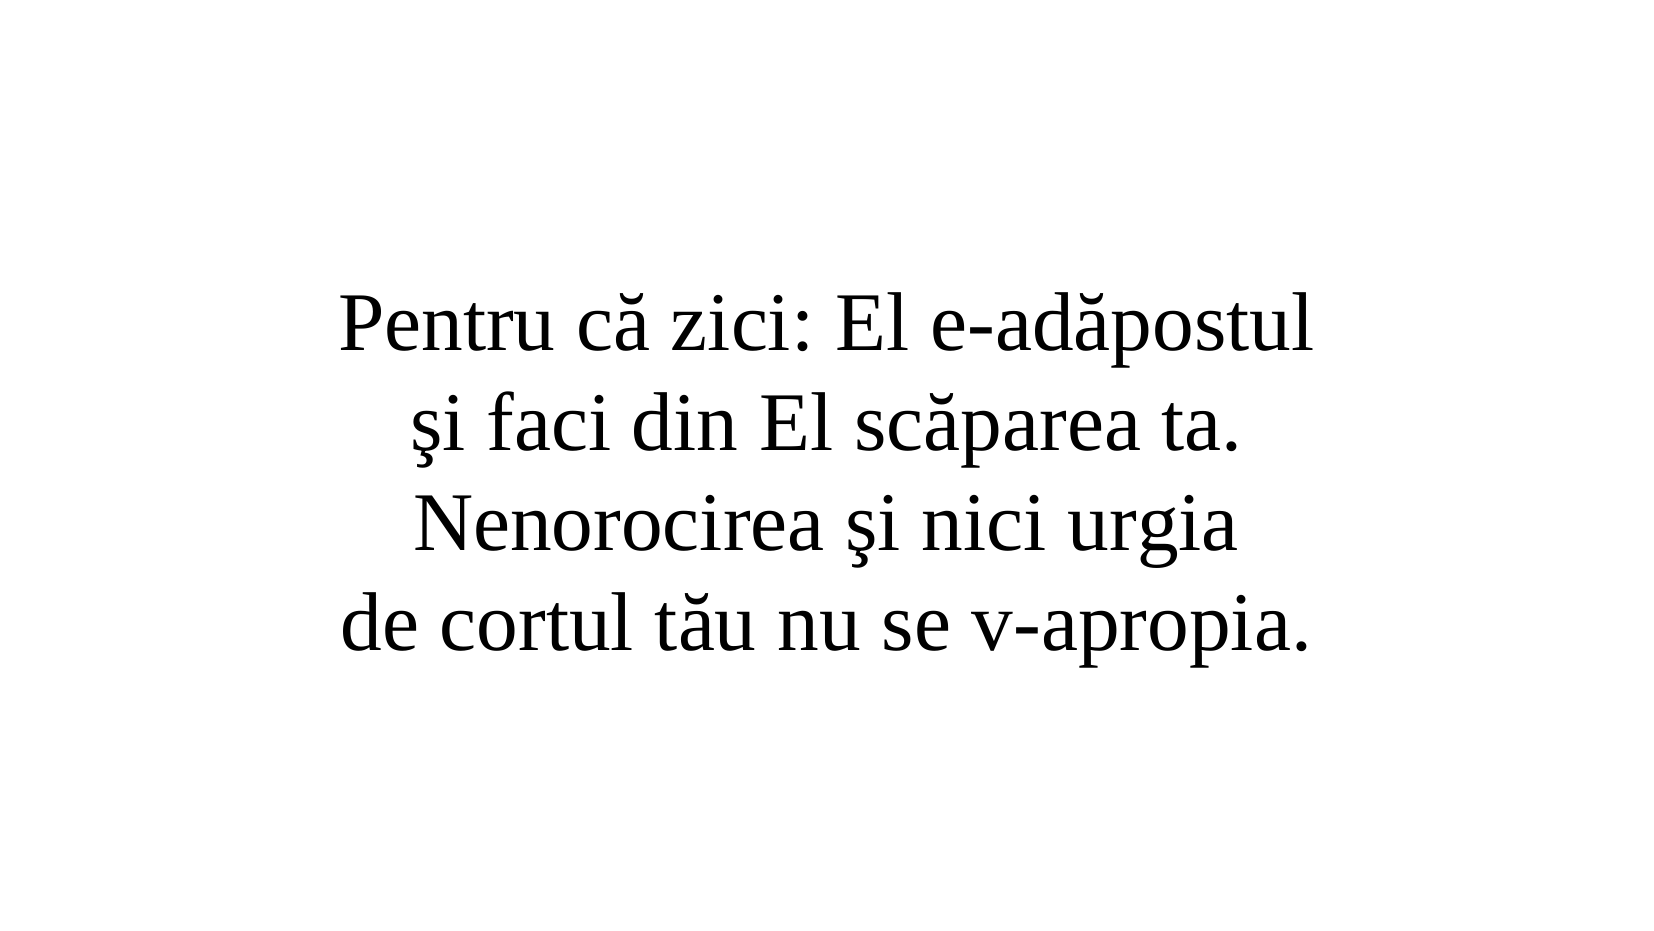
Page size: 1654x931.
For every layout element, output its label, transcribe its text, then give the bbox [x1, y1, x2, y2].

subtitle Pentru că zici: El e-adăpostul şi faci din El scăparea ta. Nenorocirea şi nici urgia de cortul tău nu se v-apropia. [0, 259, 1654, 671]
